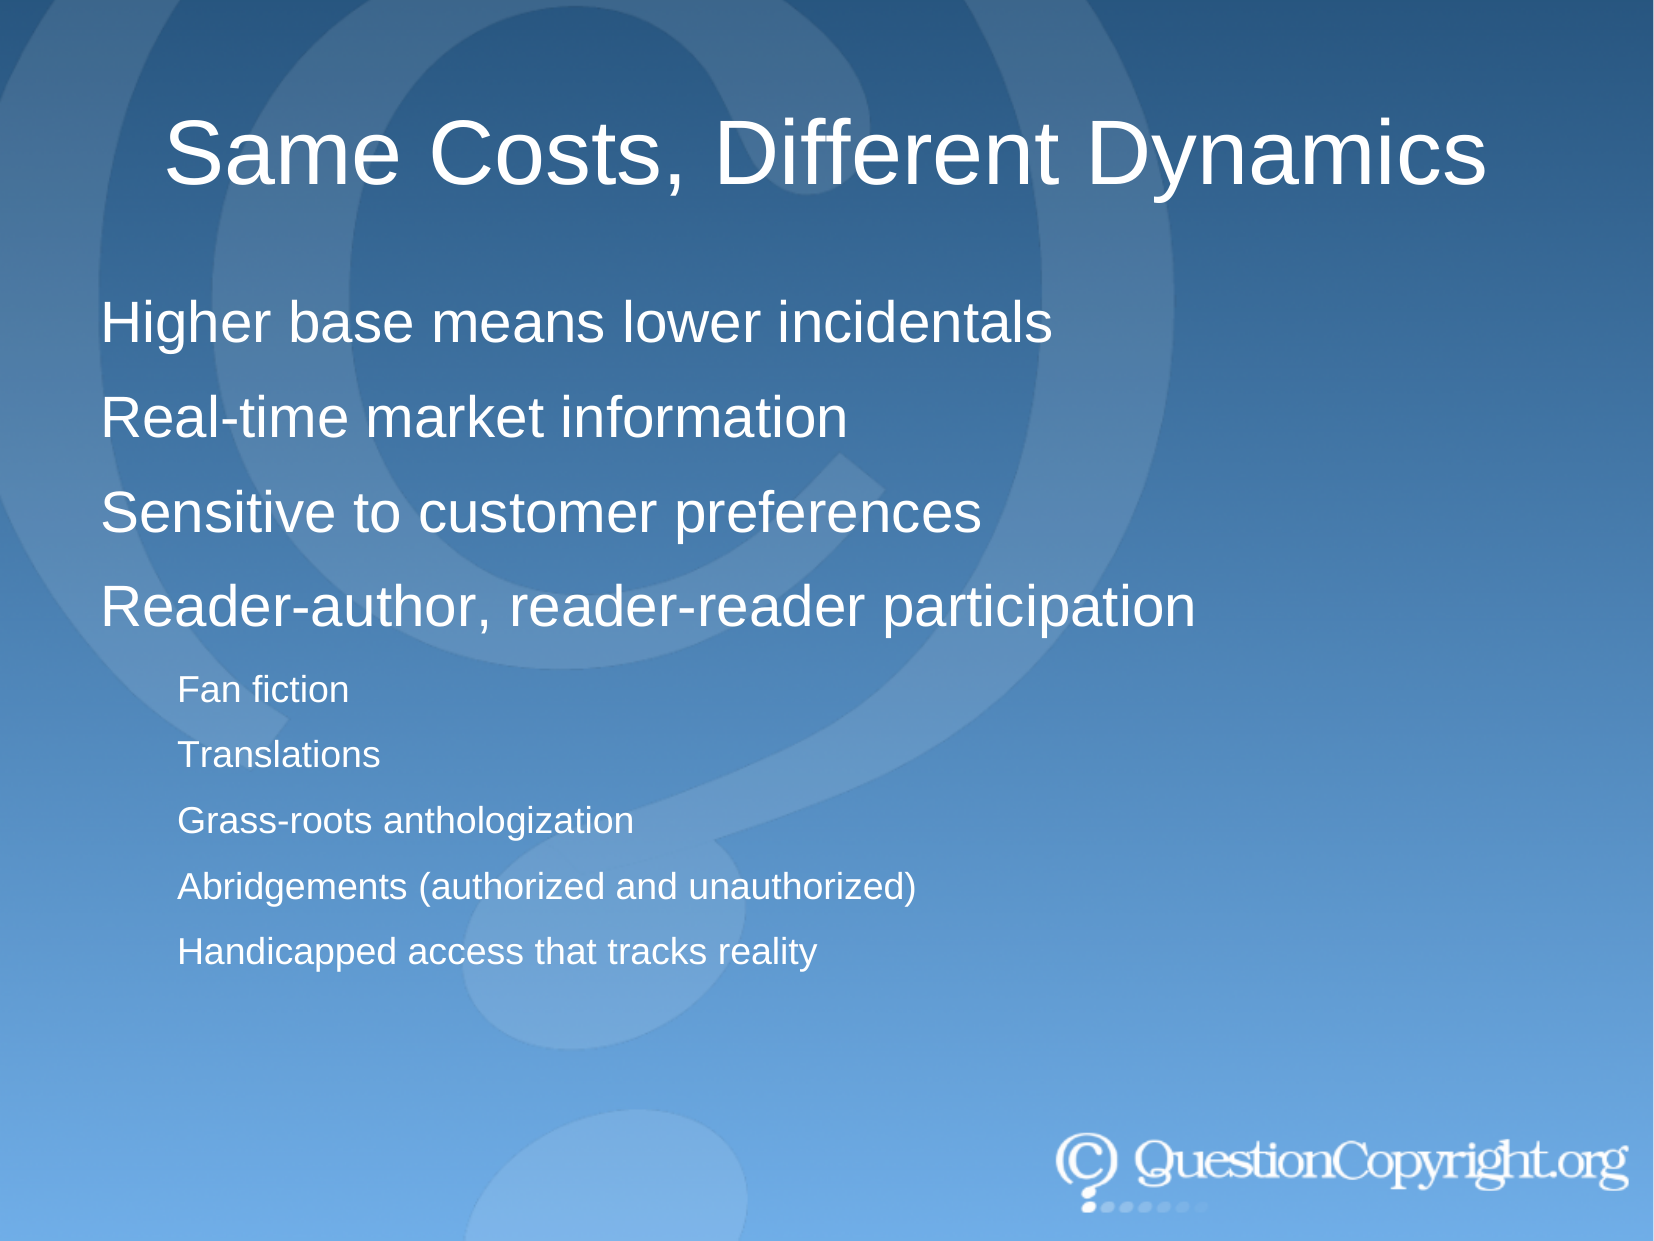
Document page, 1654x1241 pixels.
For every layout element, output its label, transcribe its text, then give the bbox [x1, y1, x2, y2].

list Higher base means lower incidentals Real-time market information Sensitive to customer preferences Reader-author, reader-reader participation Fan fiction Translations Grass-roots anthologization Abridgements (authorized and unauthorized) Handicapped access that tracks reality [82, 290, 1571, 1094]
picture [0, 0, 1654, 1241]
title Same Costs, Different Dynamics [82, 56, 1571, 250]
